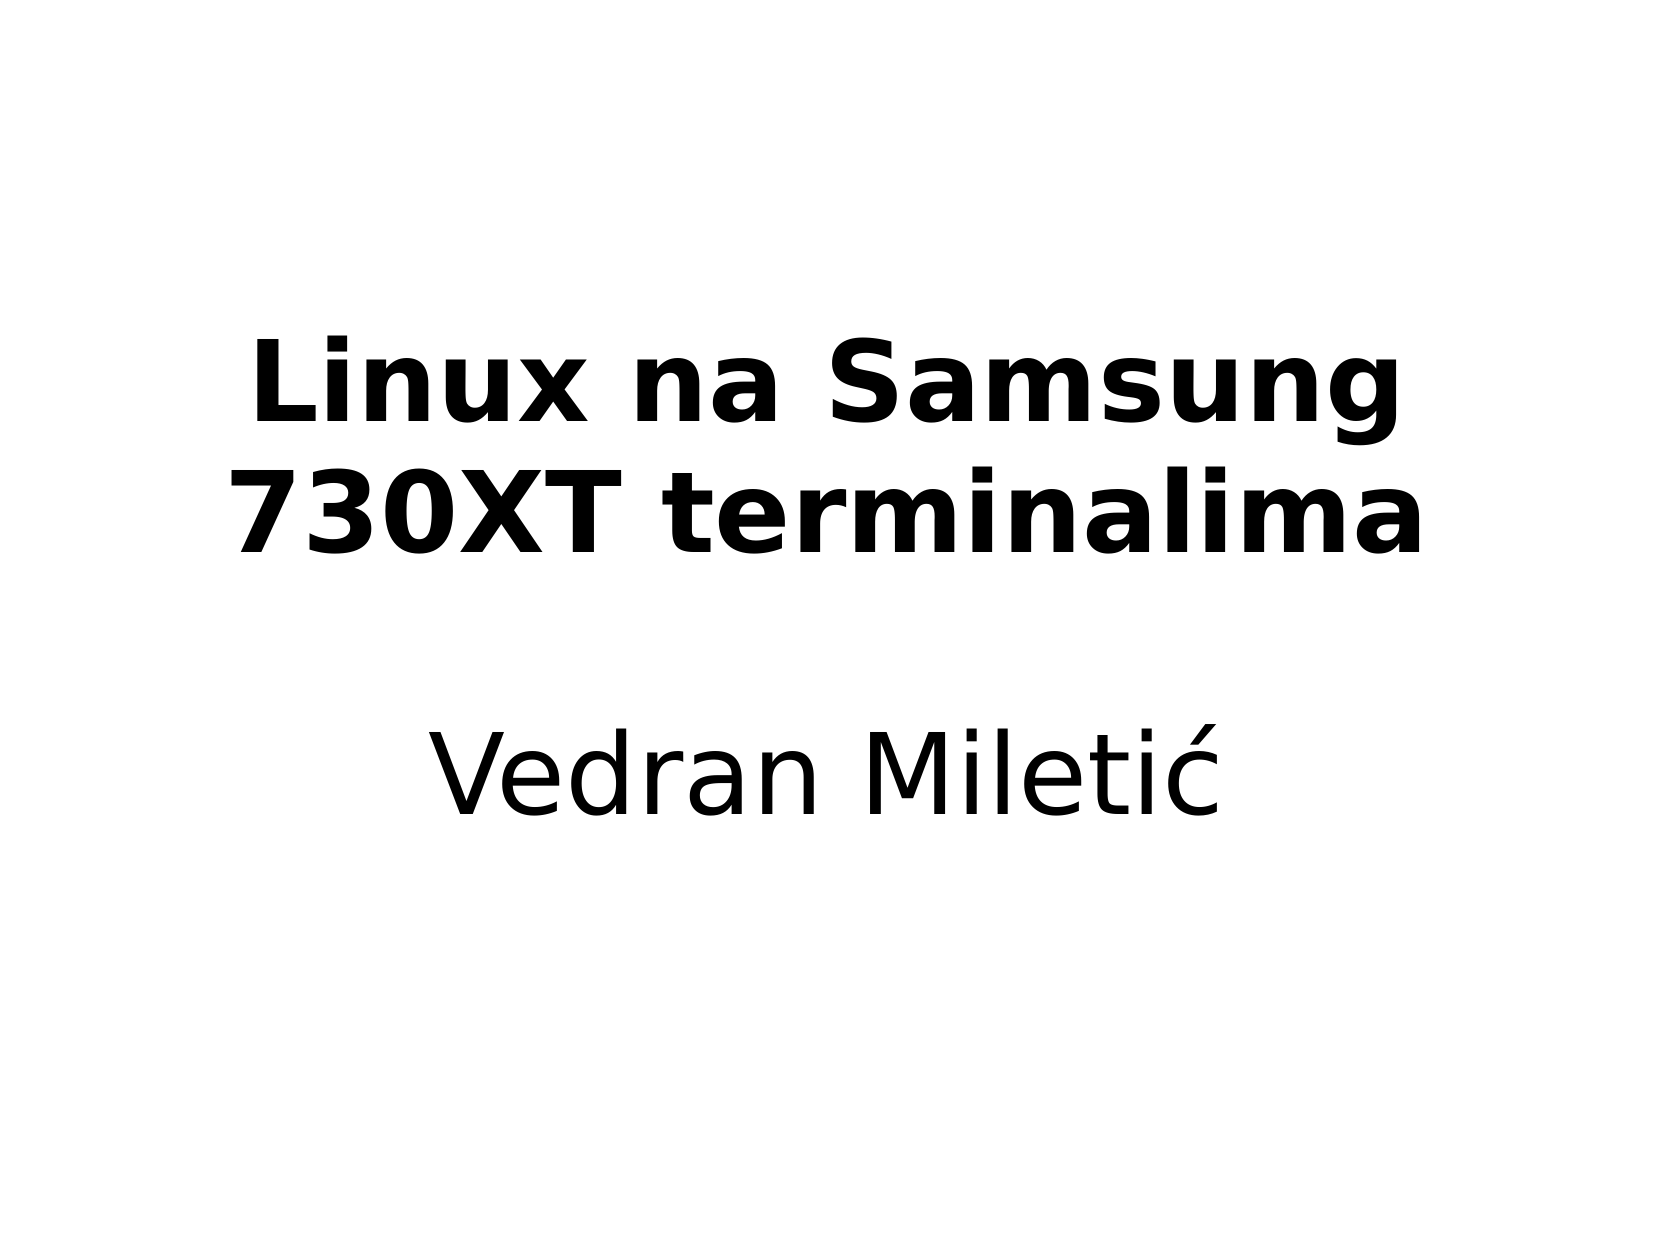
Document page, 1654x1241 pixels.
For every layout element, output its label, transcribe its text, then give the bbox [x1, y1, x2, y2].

subtitle Linux na Samsung 730XT terminalima Vedran Miletić [82, 49, 1571, 1109]
